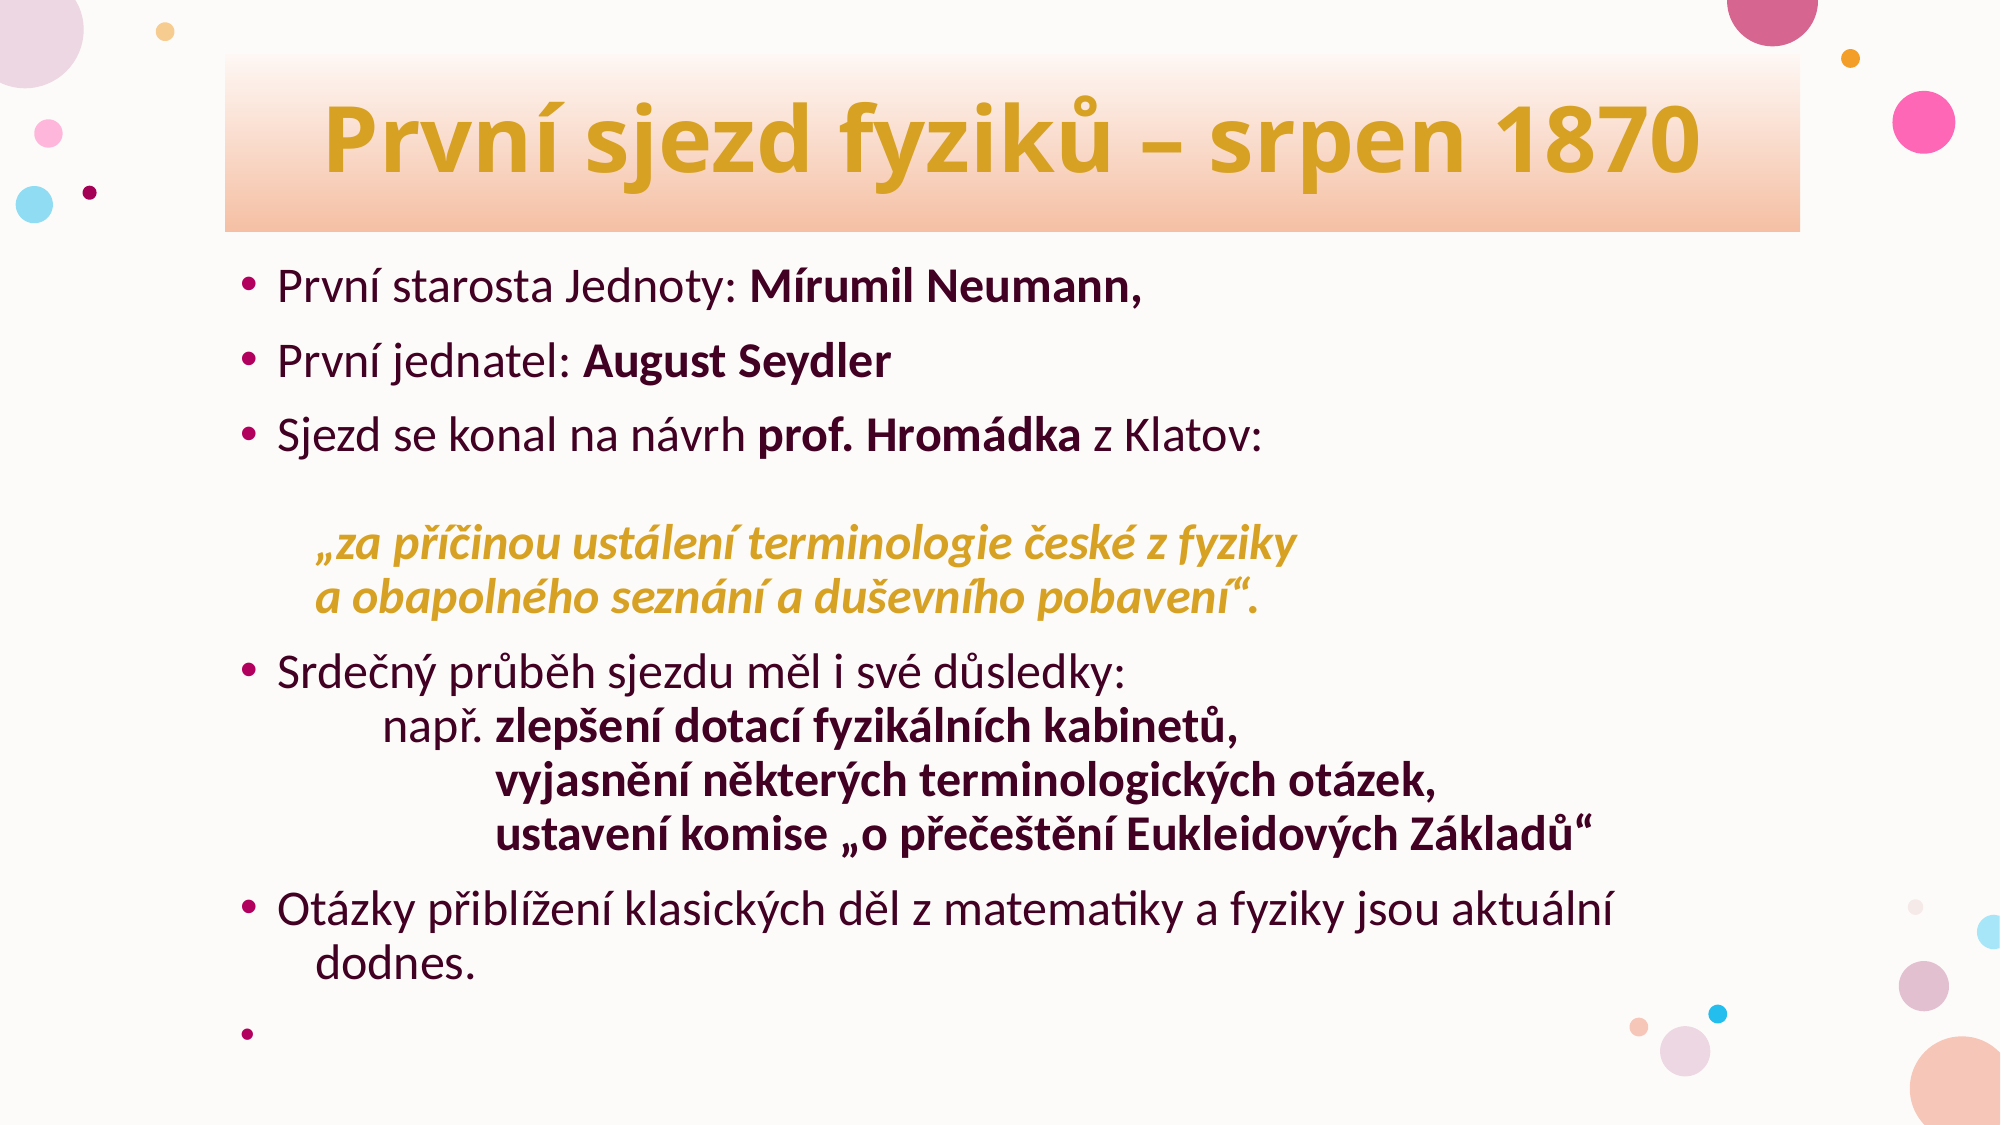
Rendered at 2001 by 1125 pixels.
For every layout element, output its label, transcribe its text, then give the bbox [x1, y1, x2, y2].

list První starosta Jednoty: Mírumil Neumann, První jednatel: August Seydler Sjezd se konal na návrh prof. Hromádka z Klatov: „za příčinou ustálení terminologie české z fyziky a obapolného seznání a duševního pobavení“. Srdečný průběh sjezdu měl i své důsledky: např. zlepšení dotací fyzikálních kabinetů, vyjasnění některých terminologických otázek, ustavení komise „o přečeštění Eukleidových Základů“ Otázky přiblížení klasických děl z matematiky a fyziky jsou aktuální dodnes. [225, 251, 1801, 1107]
title První sjezd fyziků – srpen 1870 [225, 54, 1801, 232]
